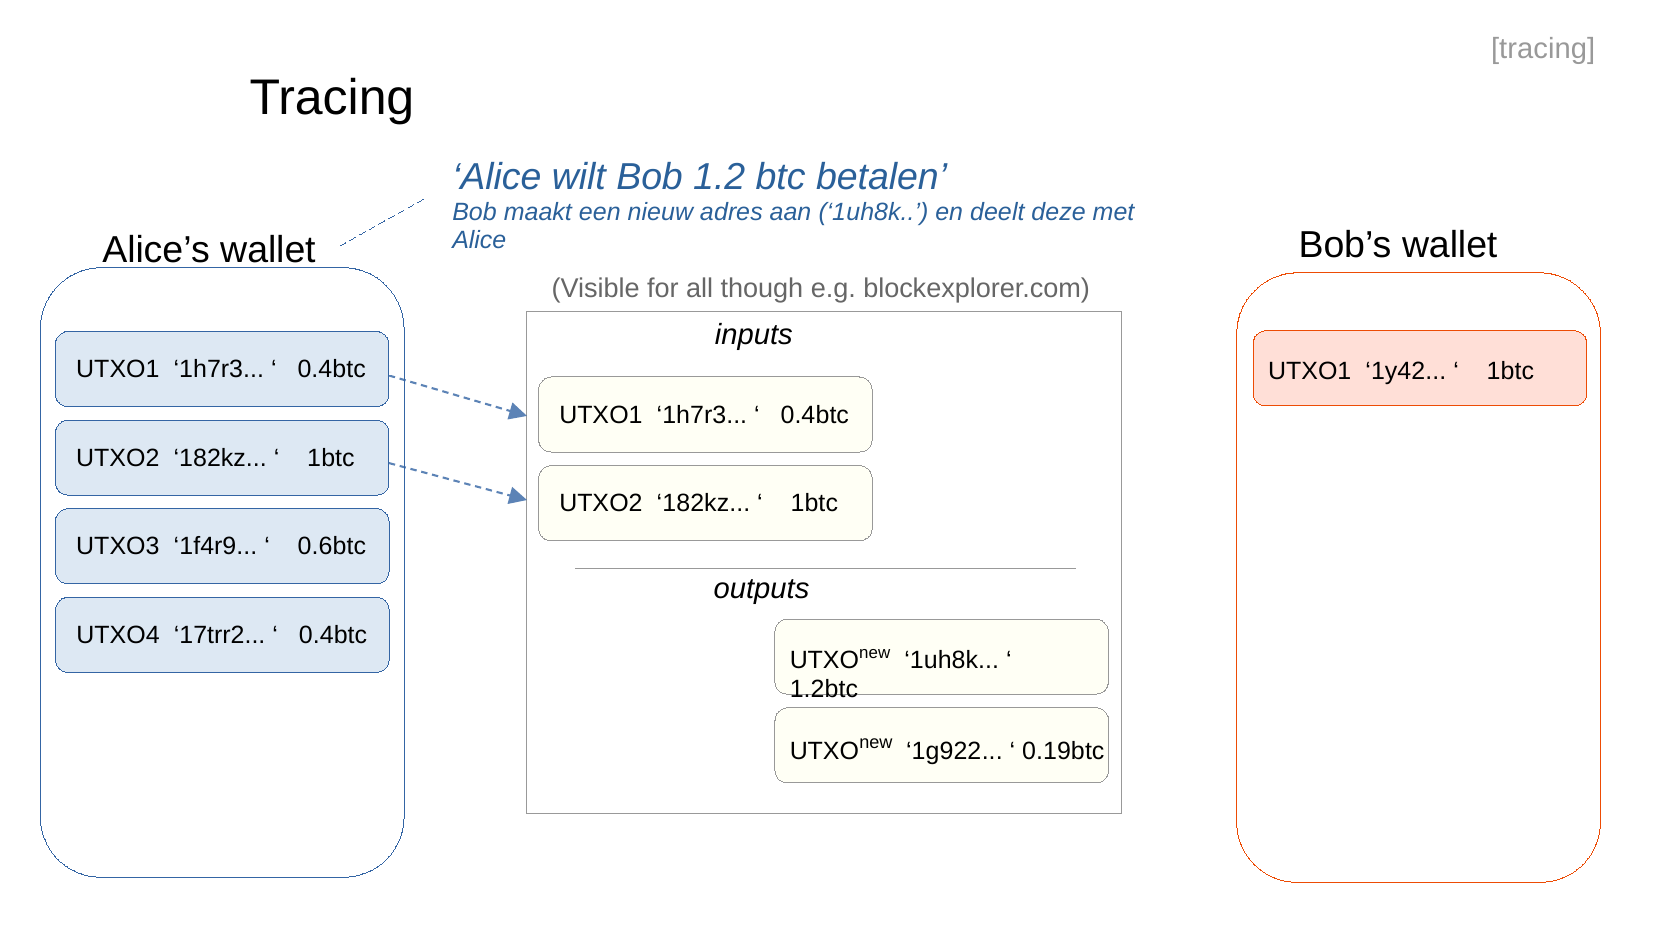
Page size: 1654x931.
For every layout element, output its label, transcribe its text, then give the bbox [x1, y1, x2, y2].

text_box [tracing] [1476, 25, 1623, 77]
text_box inputs [700, 310, 933, 365]
text_box Tracing [234, 62, 795, 189]
text_box UTXO2 ‘182kz... ‘ 1btc [61, 436, 384, 507]
text_box UTXO4 ‘17trr2... ‘ 0.4btc [61, 613, 384, 685]
text_box UTXO3 ‘1f4r9... ‘ 0.6btc [61, 524, 384, 596]
text_box (Visible for all though e.g. blockexplorer.com) [536, 265, 1110, 312]
text_box [40, 269, 405, 878]
text_box UTXO1 ‘1y42... ‘ 1btc [1253, 349, 1575, 421]
text_box UTXO1 ‘1h7r3... ‘ 0.4btc [61, 347, 383, 419]
text_box Bob’s wallet [1283, 216, 1560, 273]
text_box ‘Alice wilt Bob 1.2 btc betalen’ Bob maakt een nieuw adres aan (‘1uh8k..’) en deelt deze met Alice [437, 148, 1211, 261]
text_box UTXOnew ‘1g922... ‘ 0.19btc [775, 723, 1134, 830]
text_box Alice’s wallet [87, 221, 364, 278]
text_box [526, 311, 1122, 814]
text_box UTXO2 ‘182kz... ‘ 1btc [544, 481, 867, 553]
text_box UTXOnew ‘1uh8k... ‘ 1.2btc [774, 635, 1116, 723]
text_box outputs [698, 564, 932, 619]
text_box UTXO1 ‘1h7r3... ‘ 0.4btc [544, 392, 867, 464]
text_box [1236, 273, 1601, 883]
